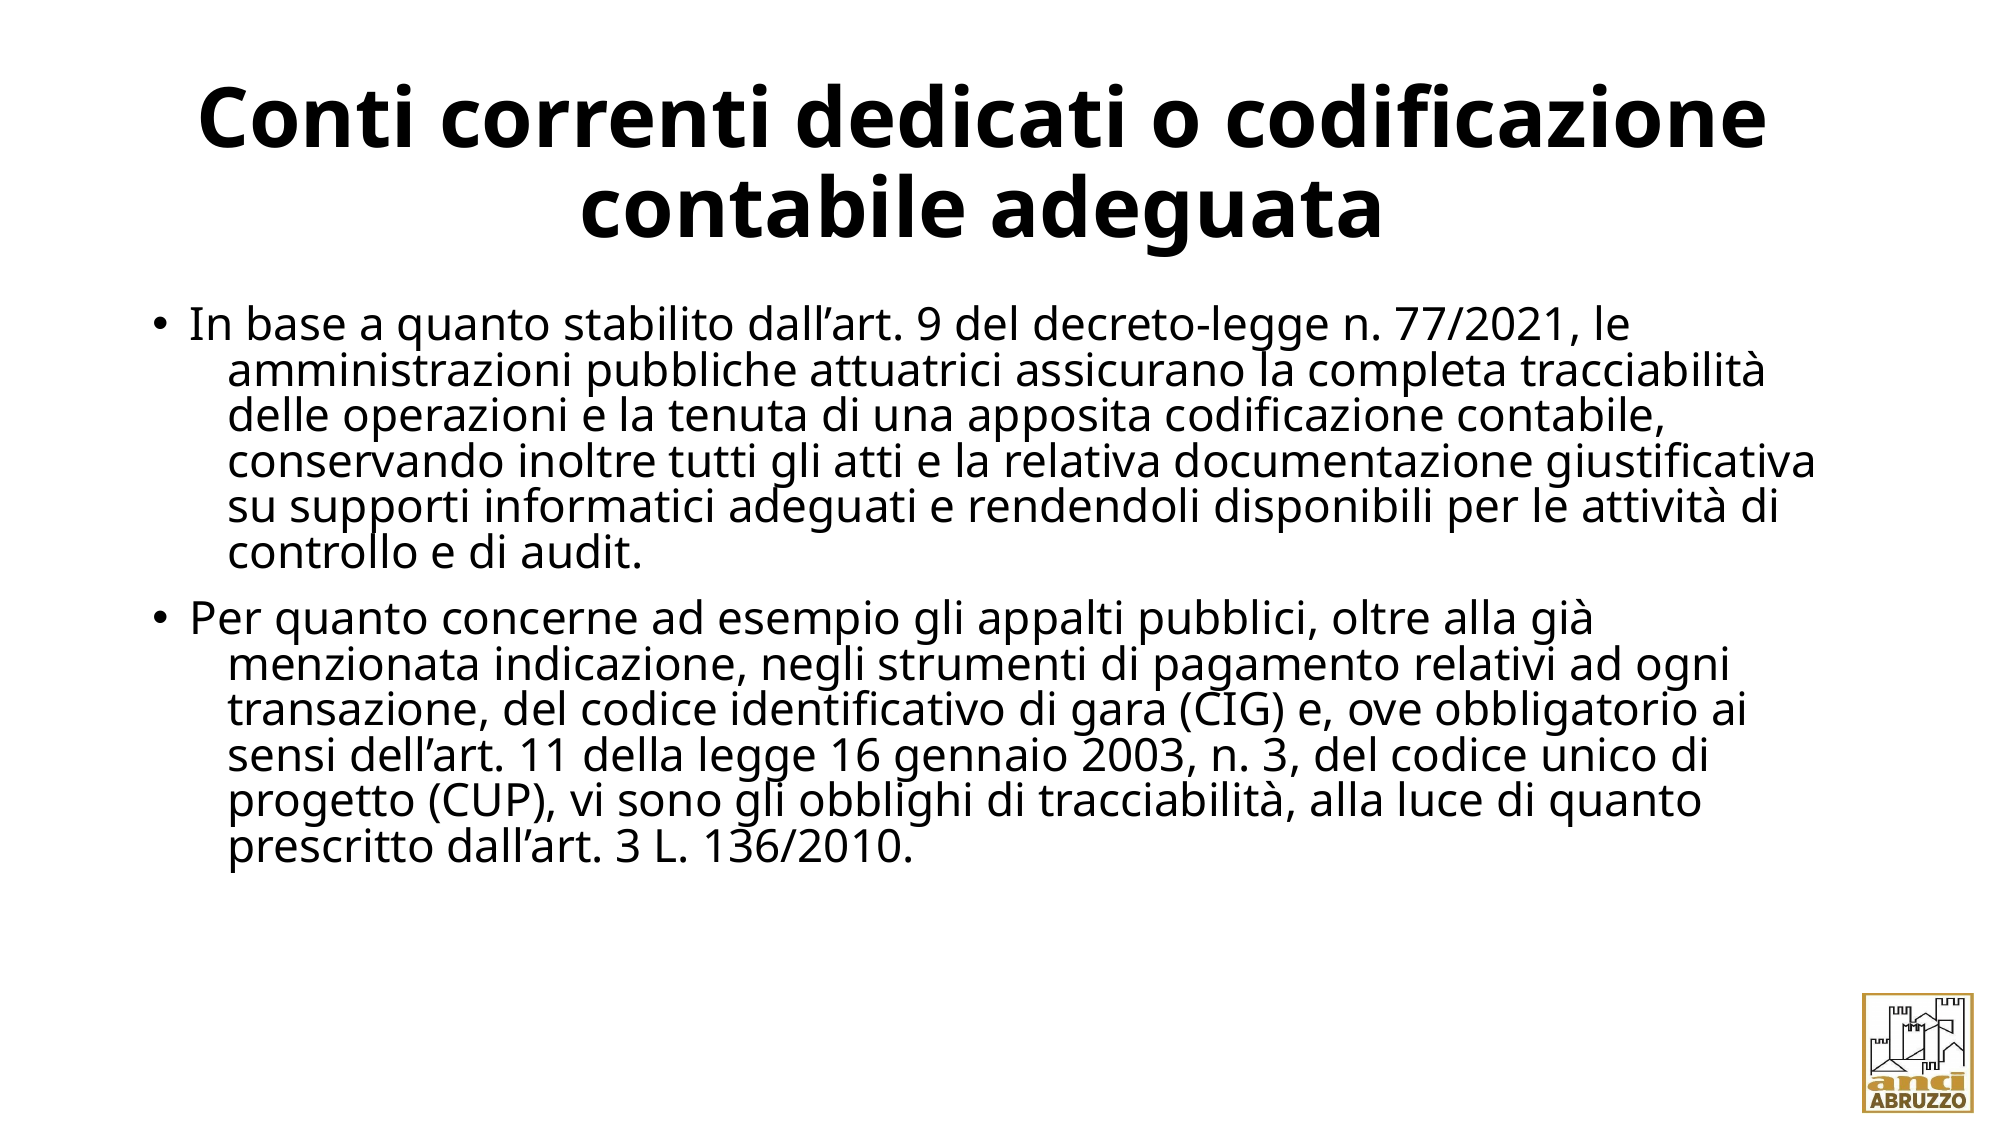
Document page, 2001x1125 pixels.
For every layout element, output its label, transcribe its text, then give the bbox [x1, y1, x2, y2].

title Conti correnti dedicati o codificazione contabile adeguata [171, 61, 1796, 270]
list In base a quanto stabilito dall’art. 9 del decreto-legge n. 77/2021, le amministrazioni pubbliche attuatrici assicurano la completa tracciabilità delle operazioni e la tenuta di una apposita codificazione contabile, conservando inoltre tutti gli atti e la relativa documentazione giustificativa su supporti informatici adeguati e rendendoli disponibili per le attività di controllo e di audit. Per quanto concerne ad esempio gli appalti pubblici, oltre alla già menzionata indicazione, negli strumenti di pagamento relativi ad ogni transazione, del codice identificativo di gara (CIG) e, ove obbligatorio ai sensi dell’art. 11 della legge 16 gennaio 2003, n. 3, del codice unico di progetto (CUP), vi sono gli obblighi di tracciabilità, alla luce di quanto prescritto dall’art. 3 L. 136/2010. [137, 296, 1863, 1014]
